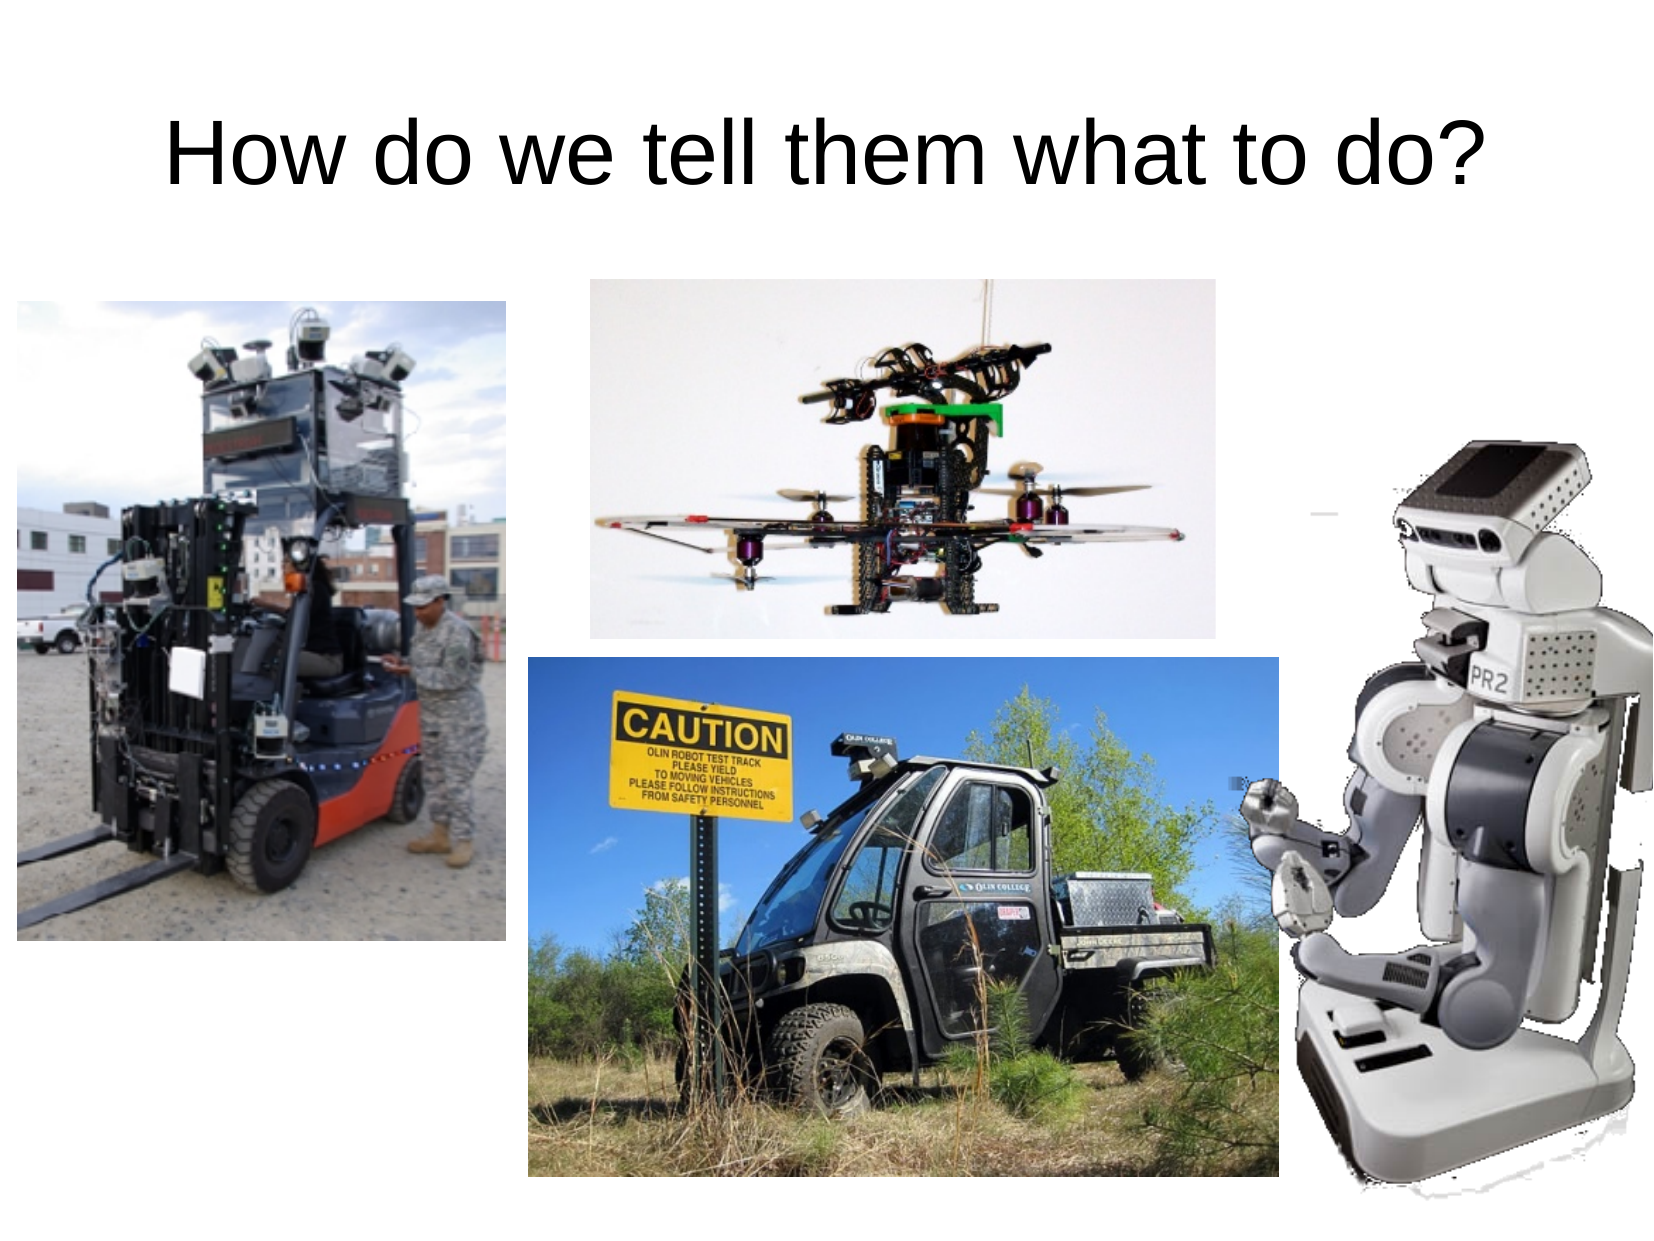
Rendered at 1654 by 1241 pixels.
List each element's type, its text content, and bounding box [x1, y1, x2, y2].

picture [528, 279, 1653, 1241]
title How do we tell them what to do? [82, 49, 1571, 257]
picture [17, 301, 506, 941]
